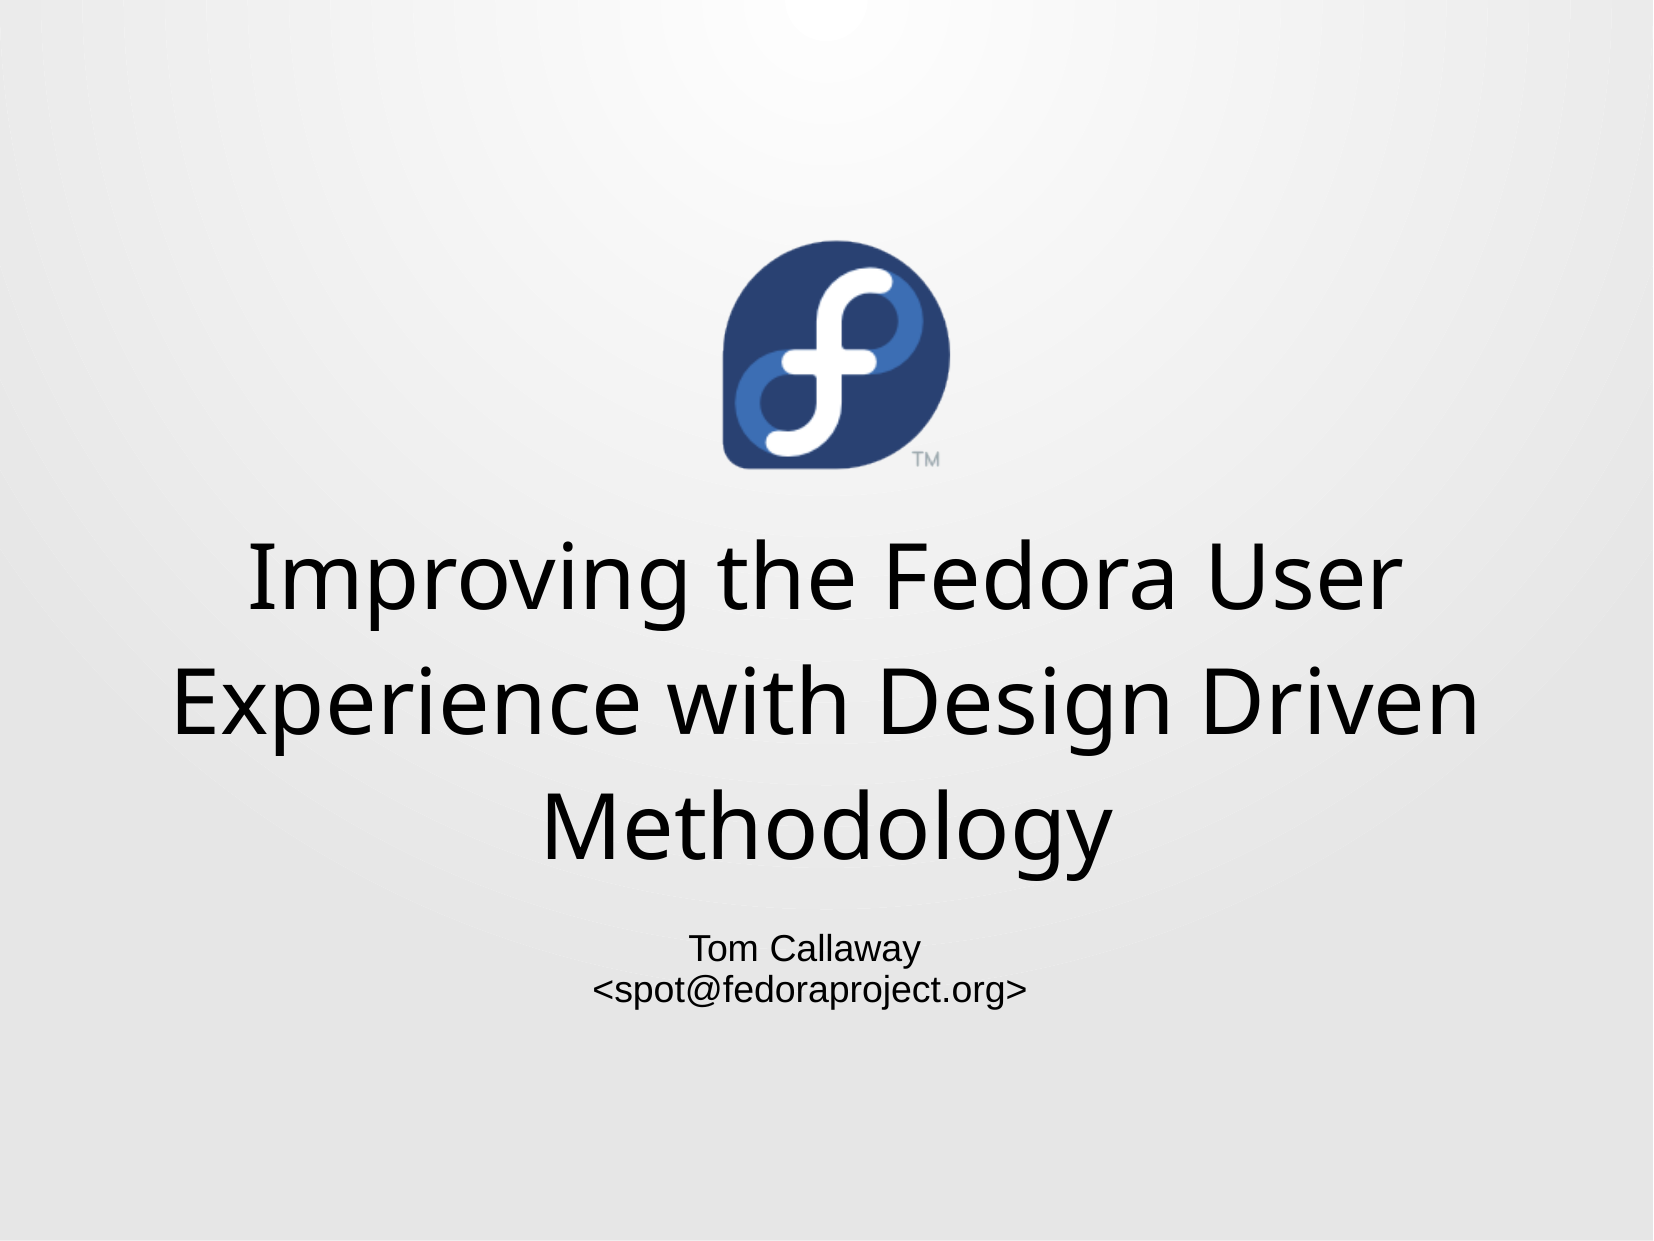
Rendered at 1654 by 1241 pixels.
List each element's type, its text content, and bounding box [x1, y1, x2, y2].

subtitle Tom Callaway <spot@fedoraproject.org> [82, 883, 1538, 1069]
title Improving the Fedora User Experience with Design Driven Methodology [82, 524, 1571, 675]
picture [720, 237, 954, 472]
title [82, 675, 1571, 883]
